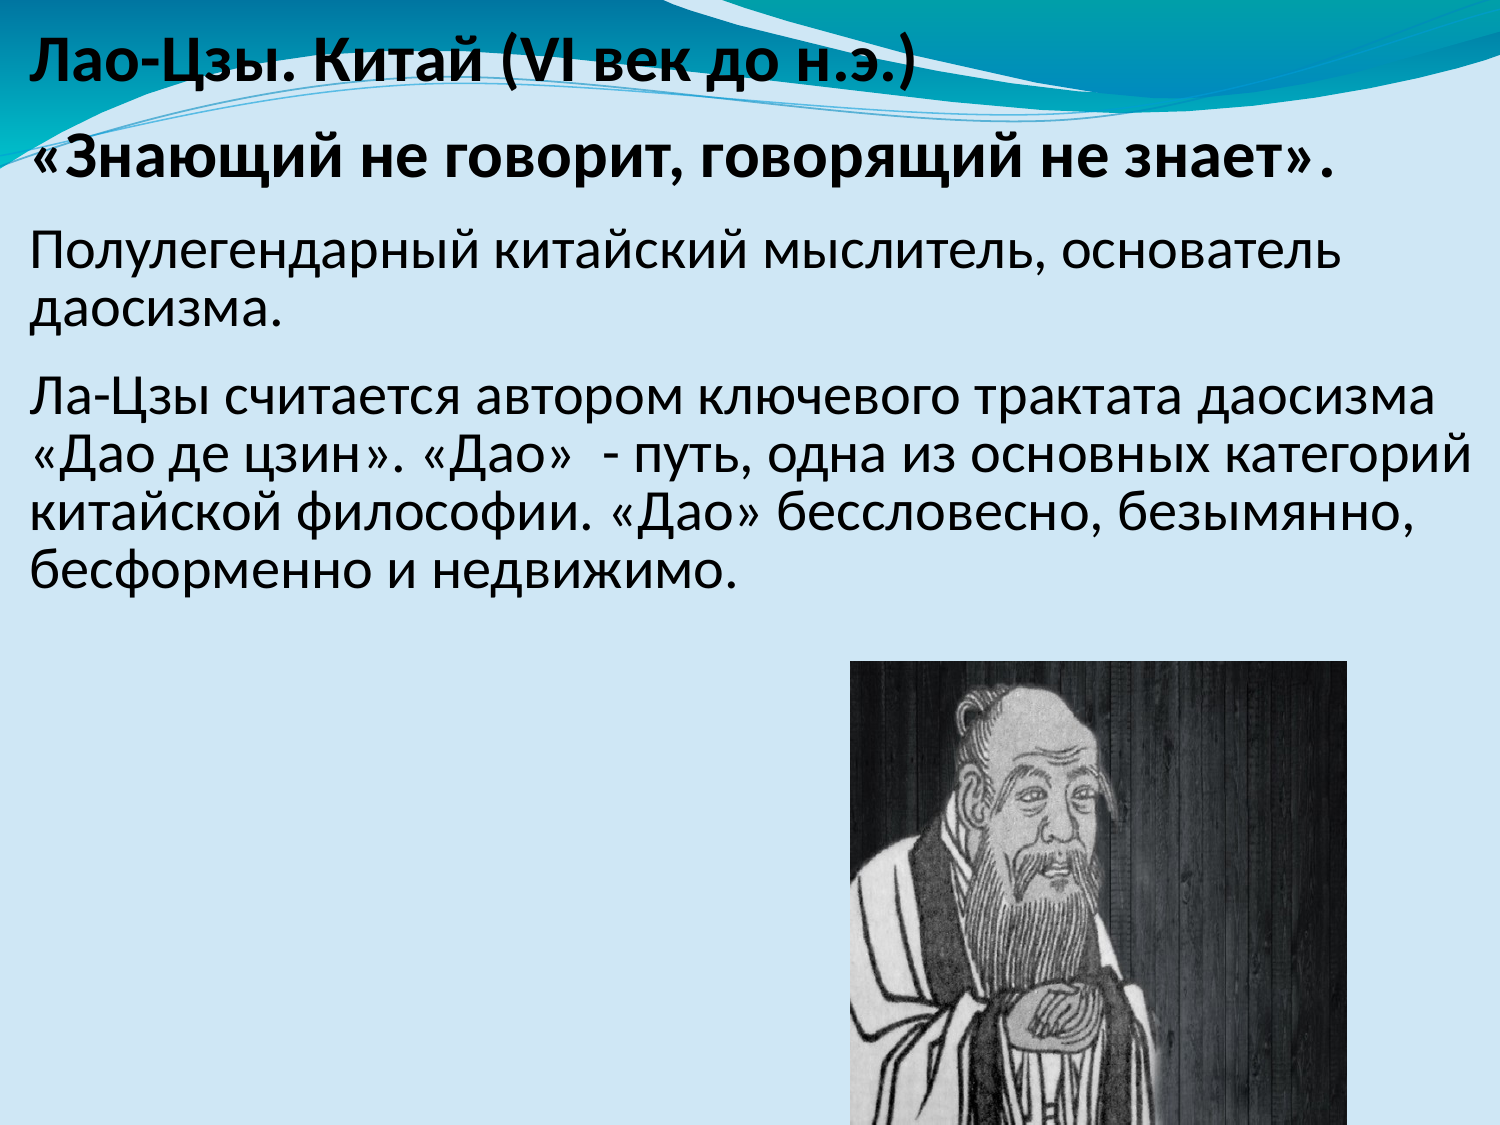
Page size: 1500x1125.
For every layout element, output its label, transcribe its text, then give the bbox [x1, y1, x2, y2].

text_box Лао-Цзы. Китай (VI век до н.э.) «Знающий не говорит, говорящий не знает». Полулегендарный китайский мыслитель, основатель даосизма. Ла-Цзы считается автором ключевого трактата даосизма «Дао де цзин». «Дао» - путь, одна из основных категорий китайской философии. «Дао» бессловесно, безымянно, бесформенно и недвижимо. [15, 24, 1489, 1125]
title [75, 115, 1425, 303]
